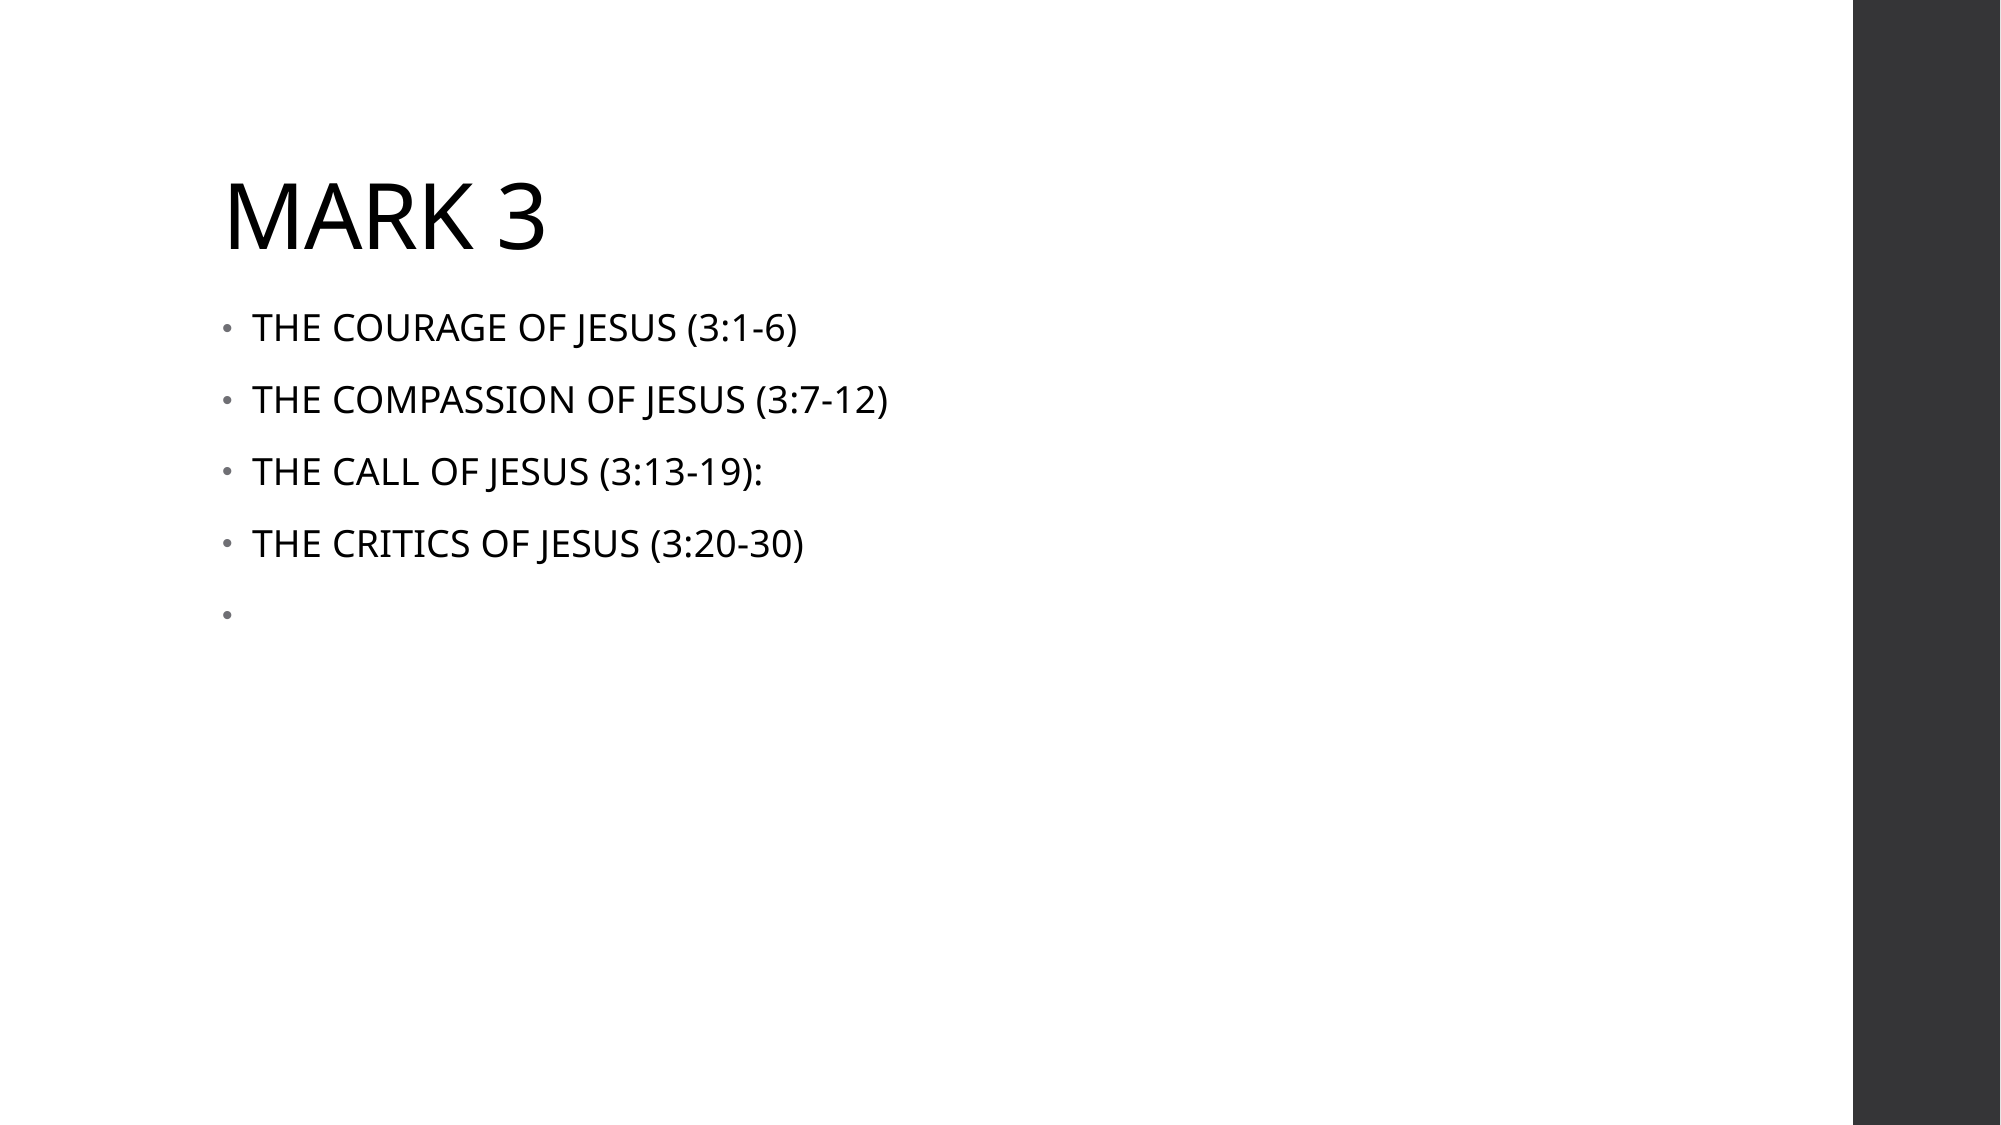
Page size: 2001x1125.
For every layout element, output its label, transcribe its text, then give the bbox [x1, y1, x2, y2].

title MARK 3 [206, 60, 1797, 278]
list THE COURAGE OF JESUS (3:1-6) THE COMPASSION OF JESUS (3:7-12) THE CALL OF JESUS (3:13-19): THE CRITICS OF JESUS (3:20-30) [206, 299, 1617, 1014]
